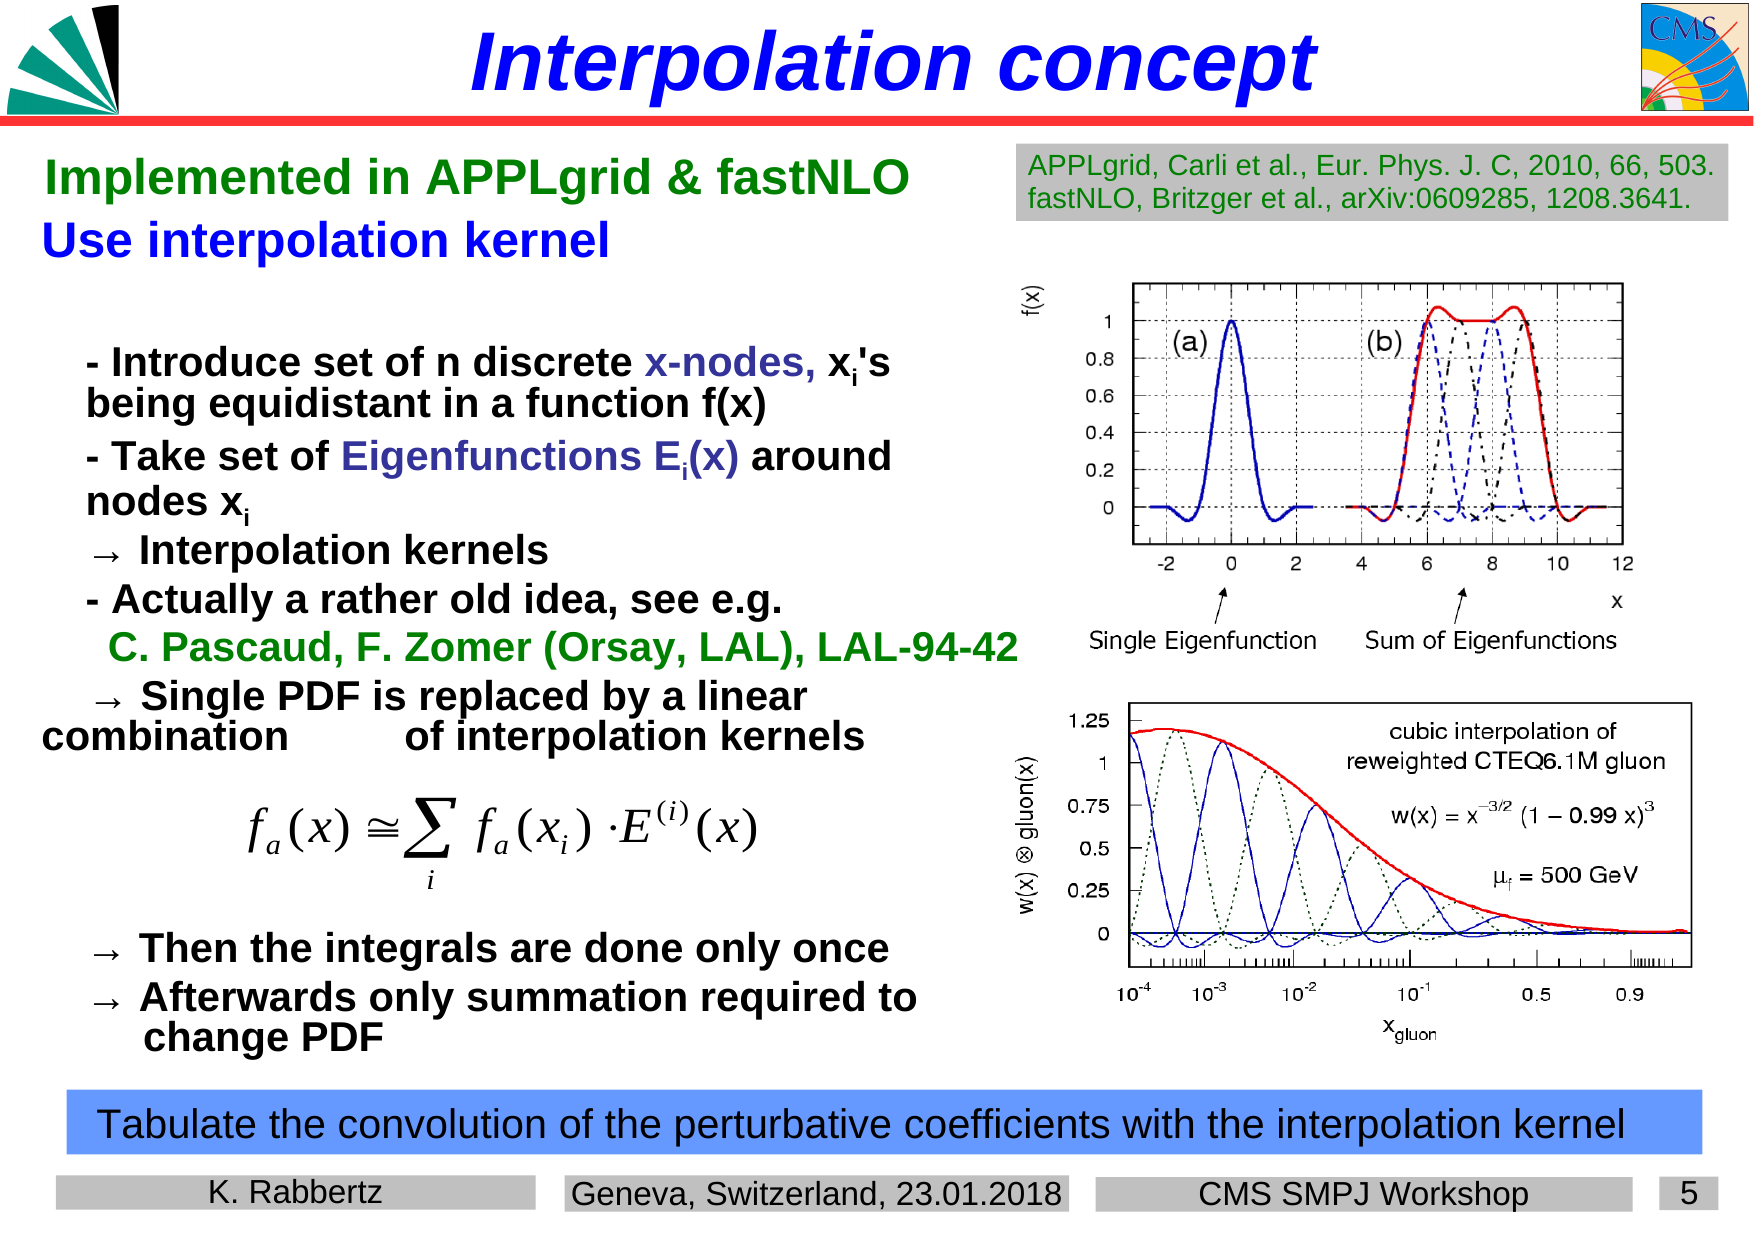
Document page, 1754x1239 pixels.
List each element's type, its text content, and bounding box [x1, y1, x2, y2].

text_box APPLgrid, Carli et al., Eur. Phys. J. C, 2010, 66, 503. fastNLO, Britzger et al., arXiv:0609285, 1208.3641. [1016, 143, 1728, 221]
picture [1083, 684, 1705, 1048]
text_box Implemented in APPLgrid & fastNLO [32, 142, 936, 212]
picture [7, 5, 119, 116]
text_box Tabulate the convolution of the perturbative coefficients with the interpolation kernel [66, 1089, 1703, 1155]
text_box Use interpolation kernel - Introduce set of n discrete x-nodes, xi's being equidistant in a function f(x) - Take set of Eigenfunctions Ei(x) around nodes xi → Interpolation kernels - Actually a rather old idea, see e.g. C. Pascaud, F. Zomer (Orsay, LAL), LAL-94-42 → Single PDF is replaced by a linear combination of interpolation kernels → Then the integrals are done only once → Afterwards only summation required to change PDF [12, 211, 1083, 1117]
title Interpolation concept [123, 0, 1606, 115]
picture [1641, 3, 1749, 111]
picture [1083, 262, 1652, 666]
